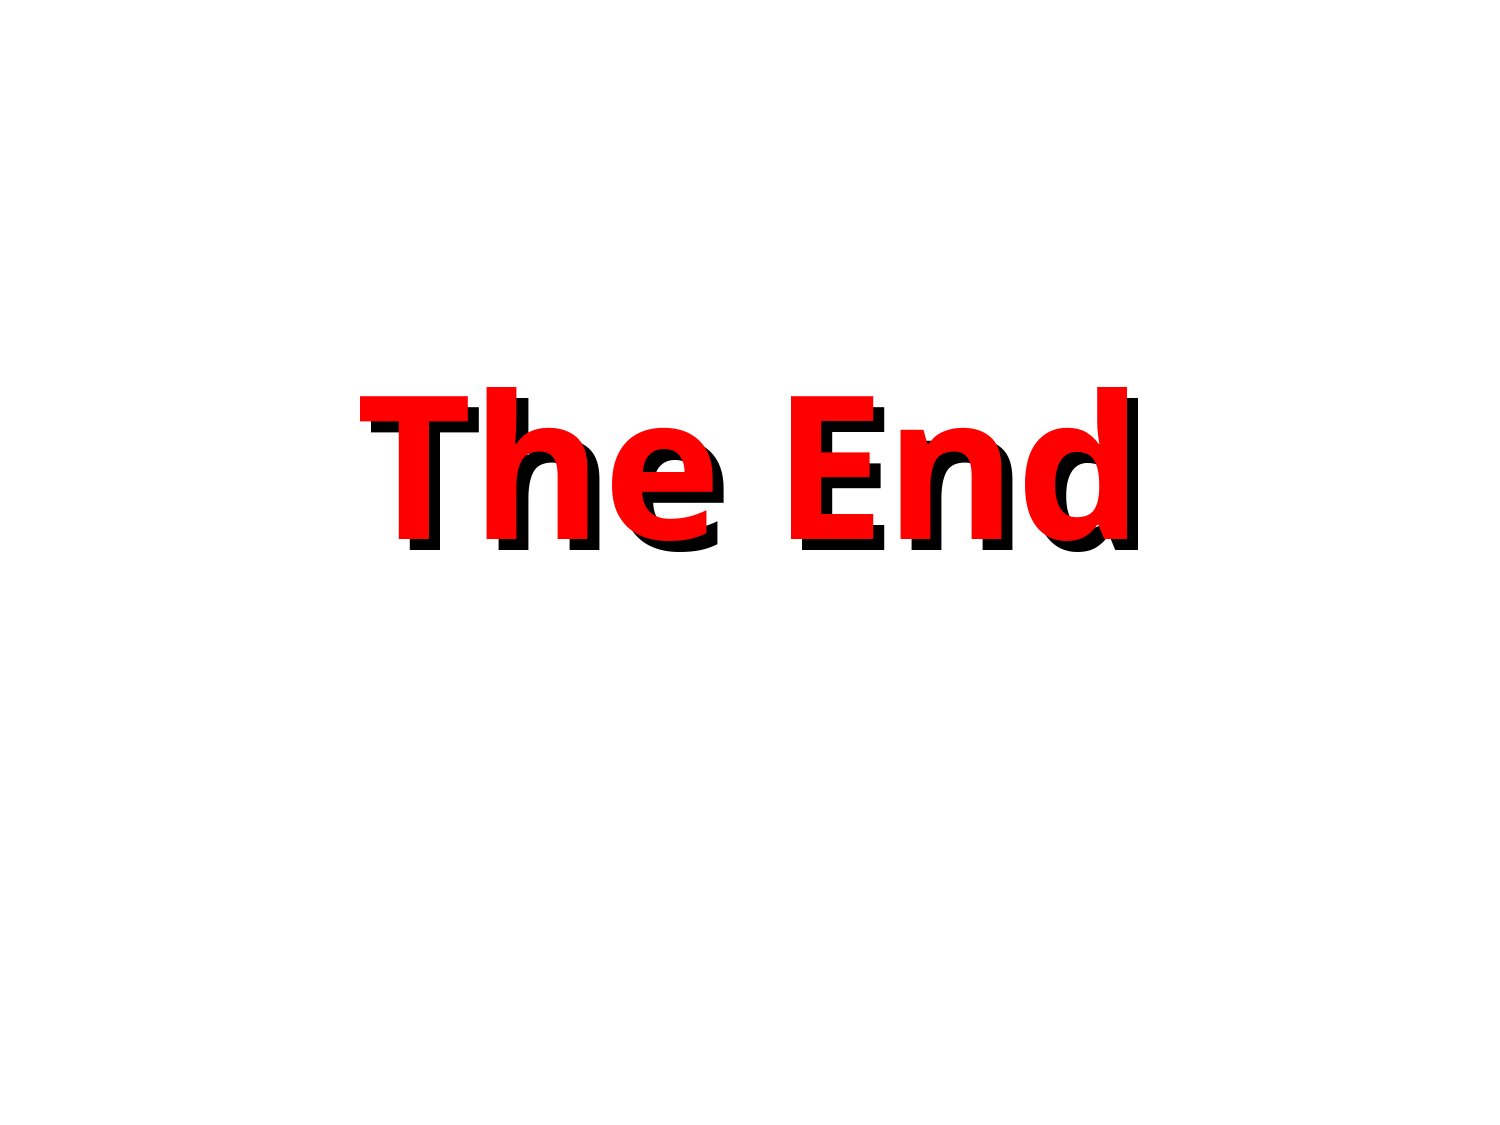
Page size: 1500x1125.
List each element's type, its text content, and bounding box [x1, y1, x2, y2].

title The End [0, 254, 1500, 670]
